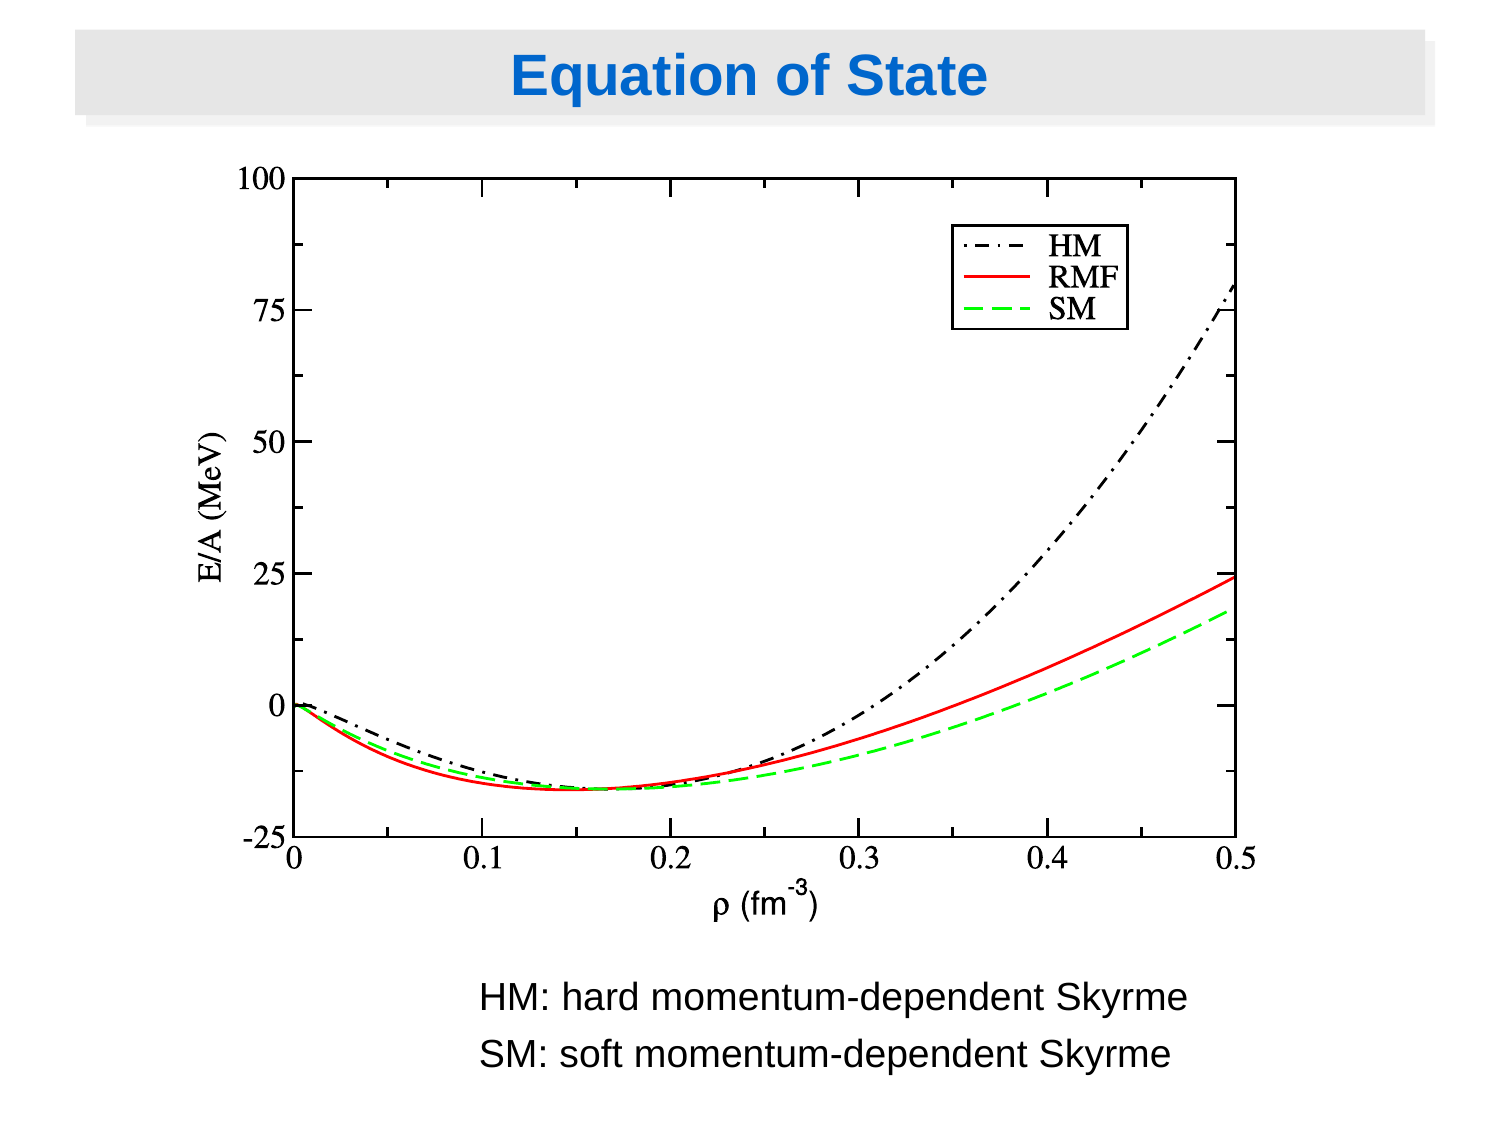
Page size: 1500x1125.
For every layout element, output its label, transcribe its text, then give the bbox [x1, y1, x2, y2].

title Equation of State [75, 29, 1426, 116]
list HM: hard momentum-dependent Skyrme SM: soft momentum-dependent Skyrme [41, 148, 1459, 1093]
picture [194, 164, 1258, 925]
